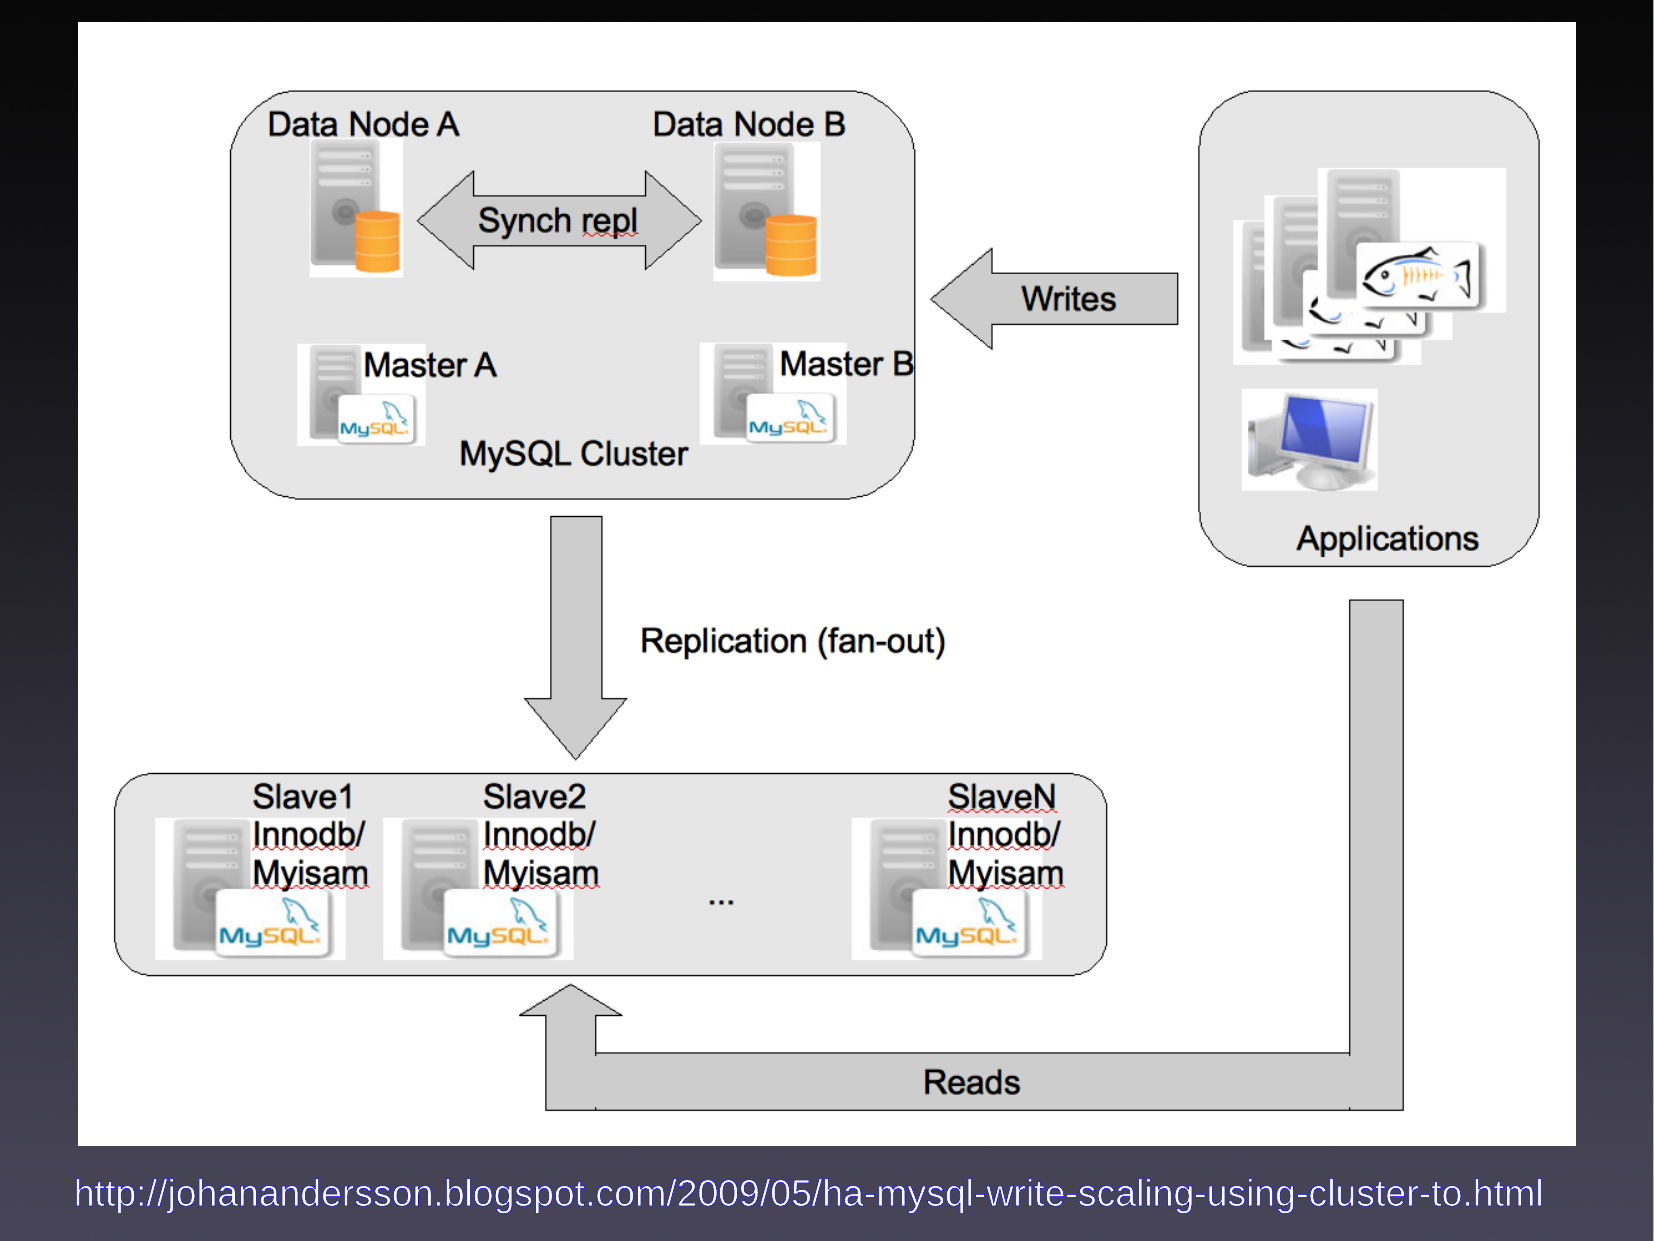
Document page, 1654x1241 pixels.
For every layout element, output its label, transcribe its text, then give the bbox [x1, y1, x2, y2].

picture [0, 0, 1654, 1241]
text_box http://johanandersson.blogspot.com/2009/05/ha-mysql-write-scaling-using-cluster-to.html [59, 1164, 1595, 1222]
